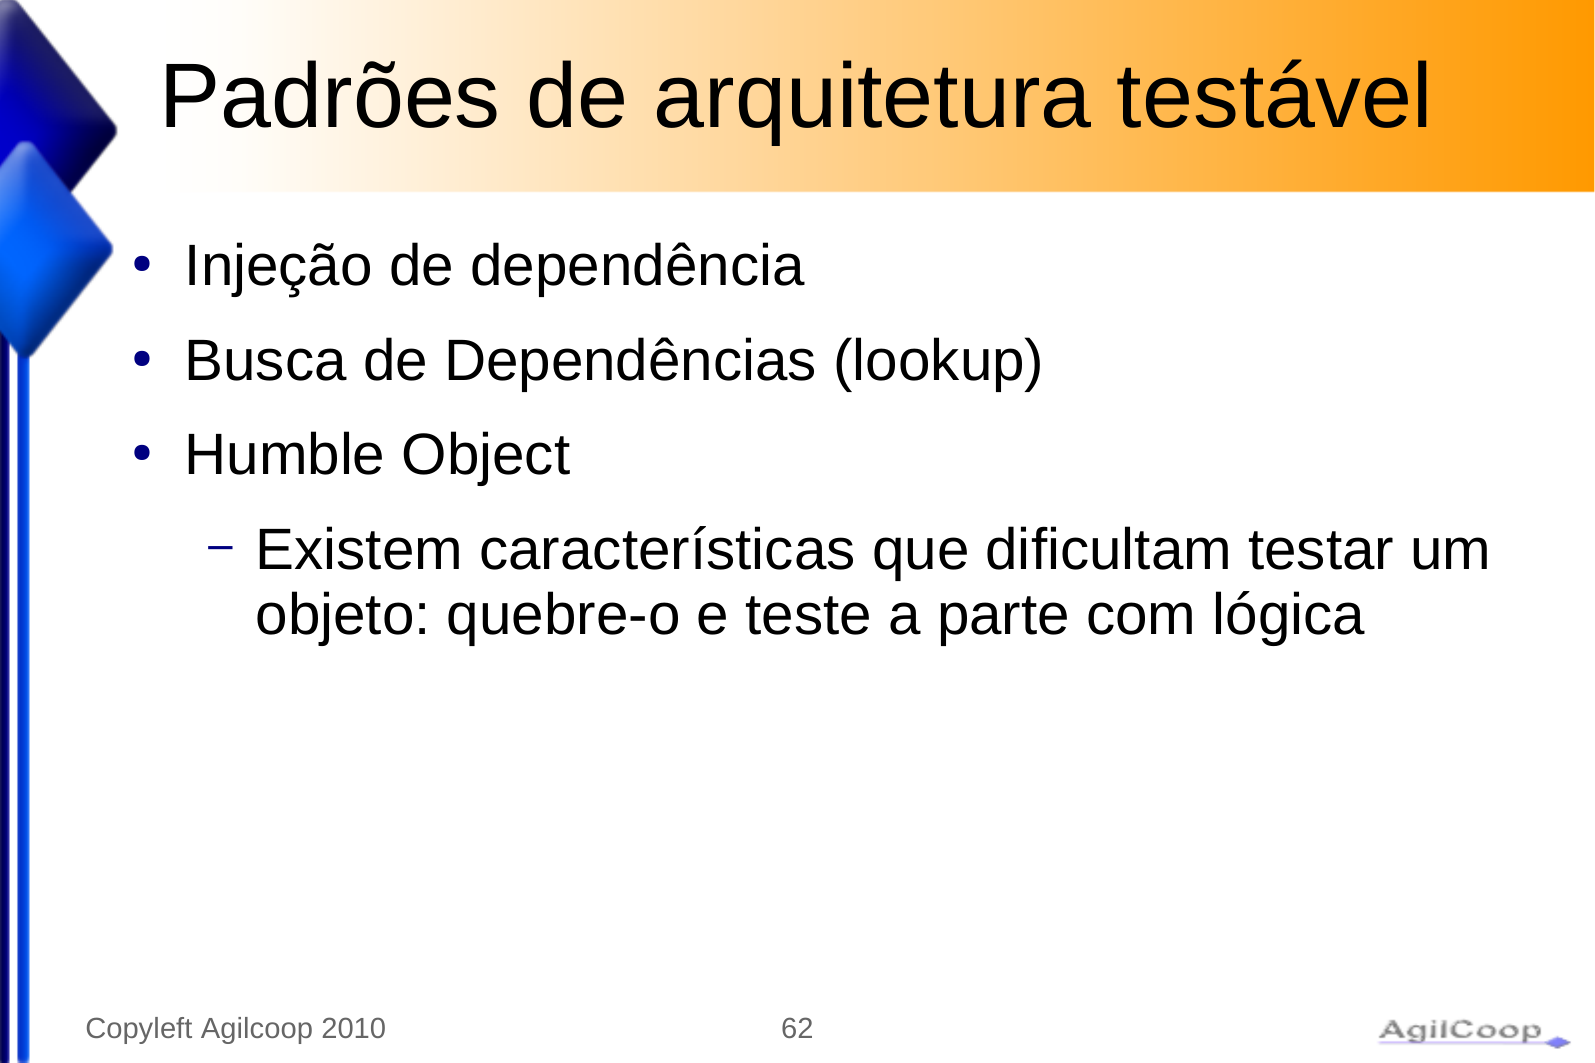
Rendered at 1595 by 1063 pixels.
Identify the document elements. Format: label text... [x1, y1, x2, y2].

title Padrões de arquitetura testável [79, 6, 1515, 185]
list Injeção de dependência Busca de Dependências (lookup) Humble Object Existem características que dificultam testar um objeto: quebre-o e teste a parte com lógica [113, 232, 1549, 962]
picture [0, 0, 1595, 1063]
